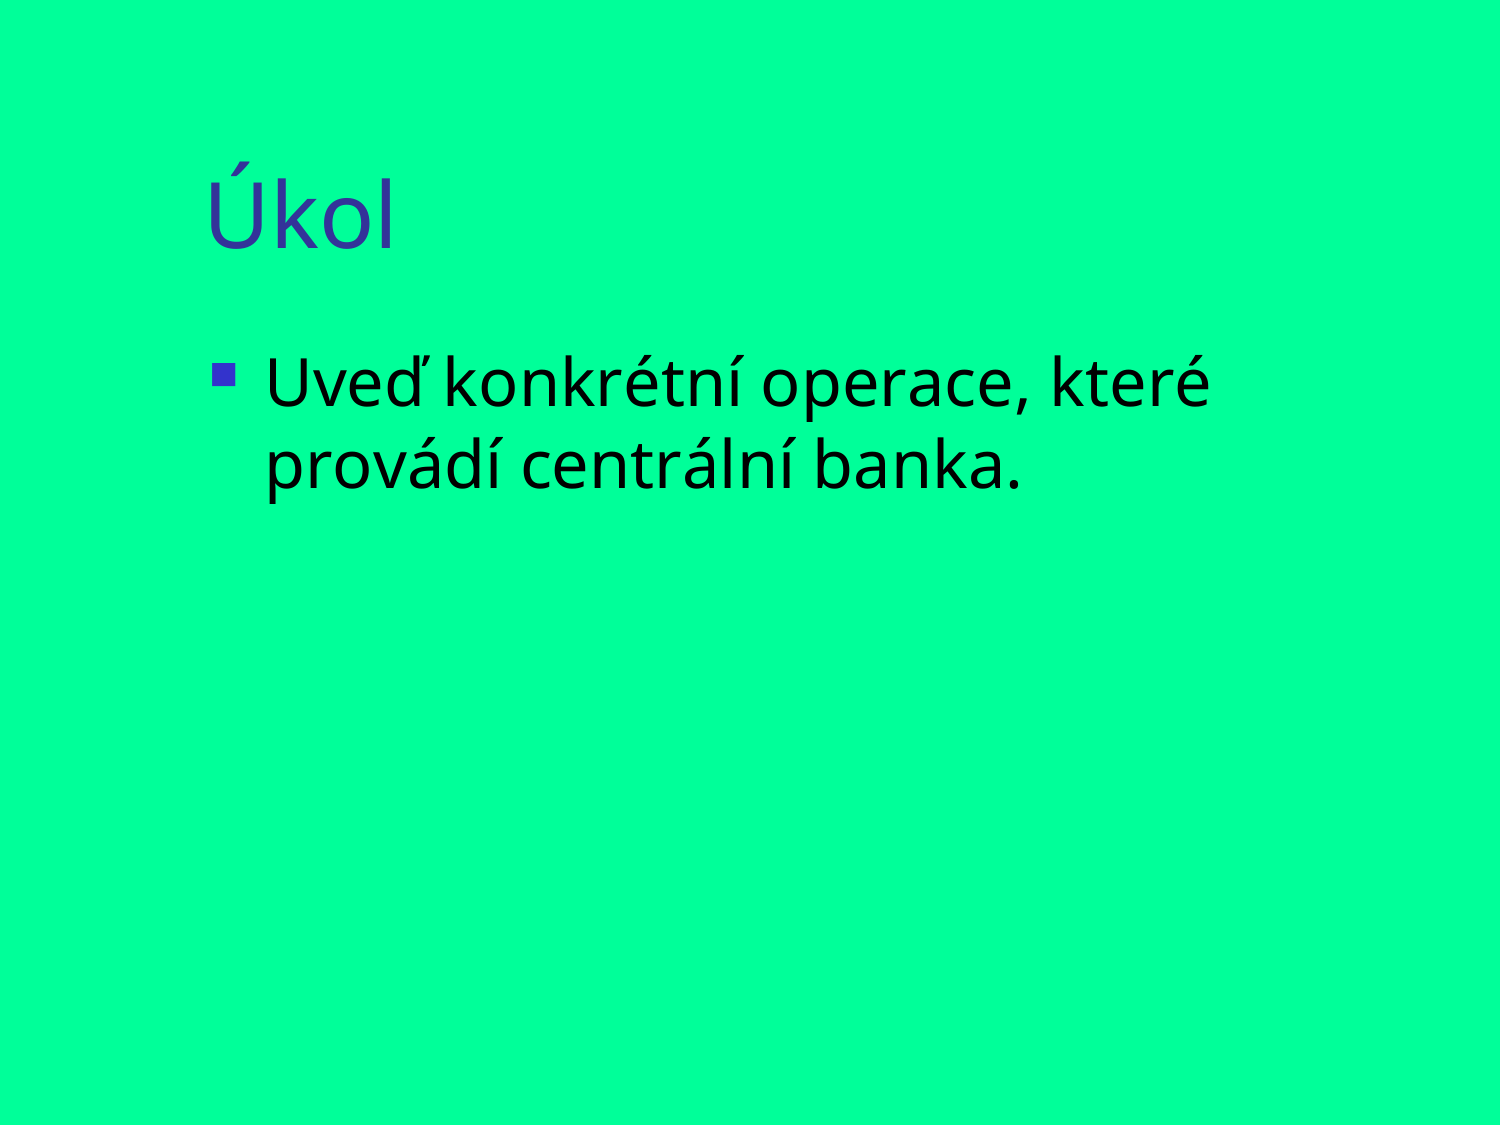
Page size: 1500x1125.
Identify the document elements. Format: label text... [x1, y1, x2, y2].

title Úkol [188, 35, 1467, 276]
list Uveď konkrétní operace, které provádí centrální banka. [193, 331, 1469, 1032]
